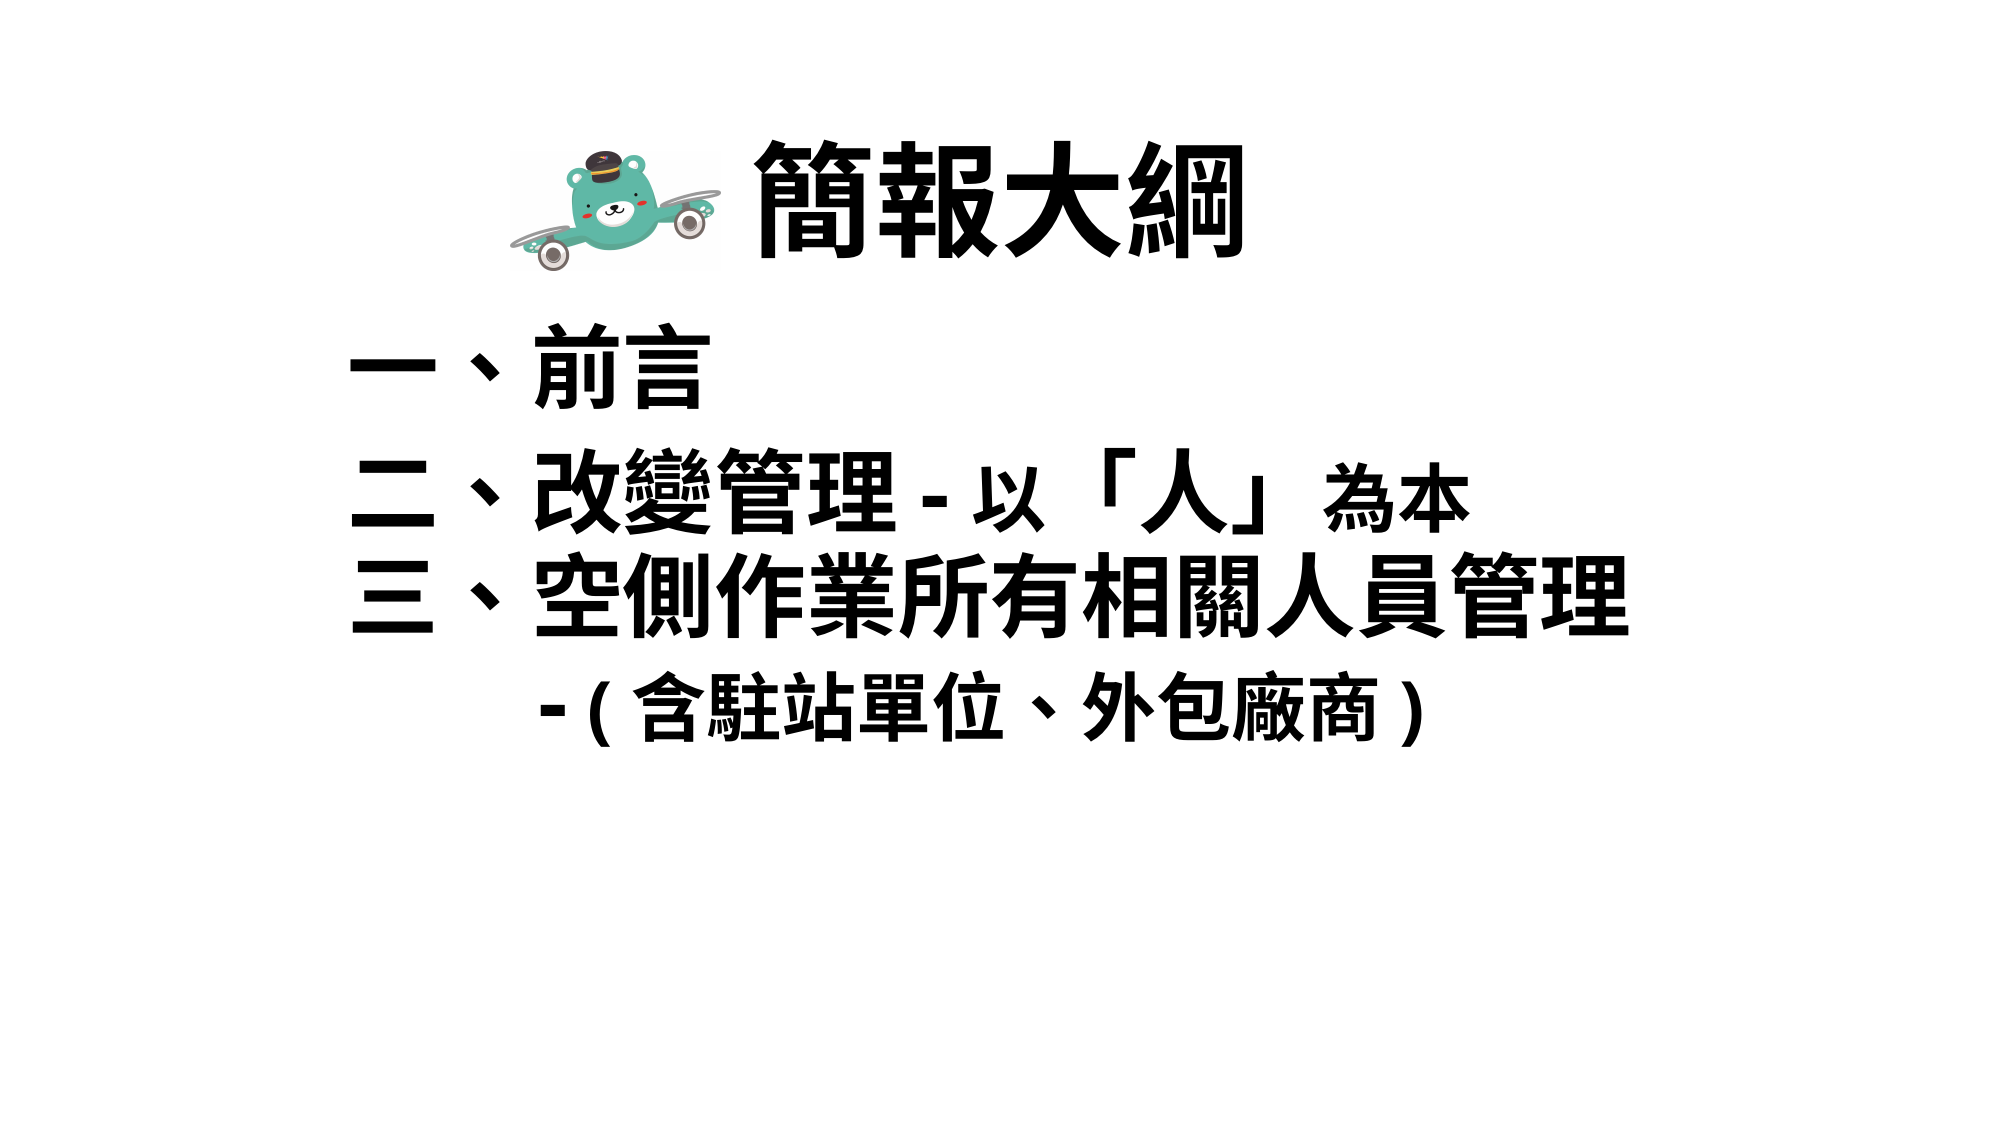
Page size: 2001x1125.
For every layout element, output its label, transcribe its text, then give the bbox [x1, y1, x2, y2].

text_box 一、前言 二、改變管理-以「人」為本 三、空側作業所有相關人員管理 - (含駐站單位、外包廠商) [332, 287, 1668, 766]
text_box 簡報大綱 [606, 115, 1394, 286]
picture [510, 151, 721, 271]
